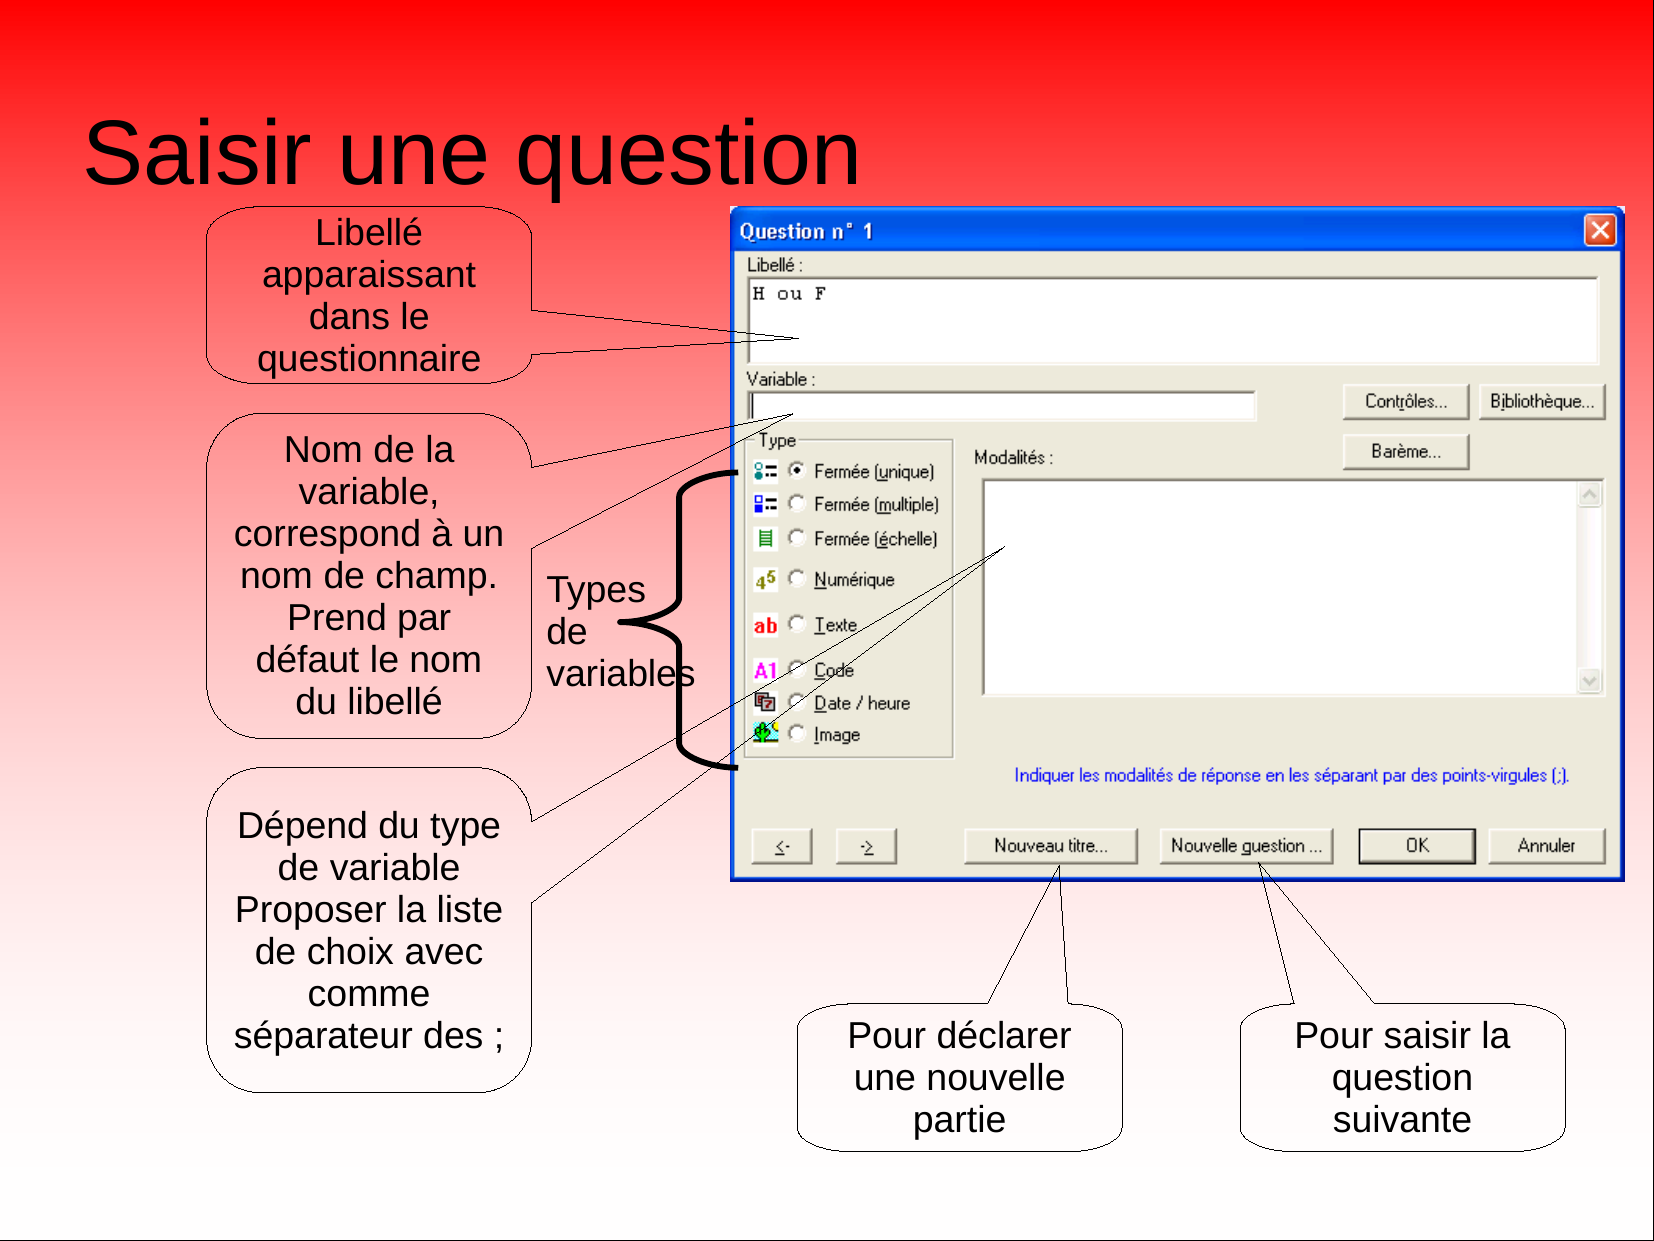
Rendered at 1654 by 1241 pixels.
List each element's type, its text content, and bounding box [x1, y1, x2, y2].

text_box Pour saisir la question suivante [1240, 862, 1566, 1152]
text_box Libellé apparaissant dans le questionnaire [206, 206, 799, 384]
title Saisir une question [82, 49, 1571, 257]
text_box Dépend du type de variable Proposer la liste de choix avec comme séparateur des ; [683, 546, 1005, 762]
text_box Pour déclarer une nouvelle partie [797, 865, 1123, 1152]
picture [730, 206, 1625, 882]
text_box Nom de la variable, correspond à un nom de champ. Prend par défaut le nom du libellé [206, 413, 793, 739]
text_box Dépend du type de variable Proposer la liste de choix avec comme séparateur des ; [206, 737, 711, 1093]
text_box Types de variables [531, 561, 739, 702]
